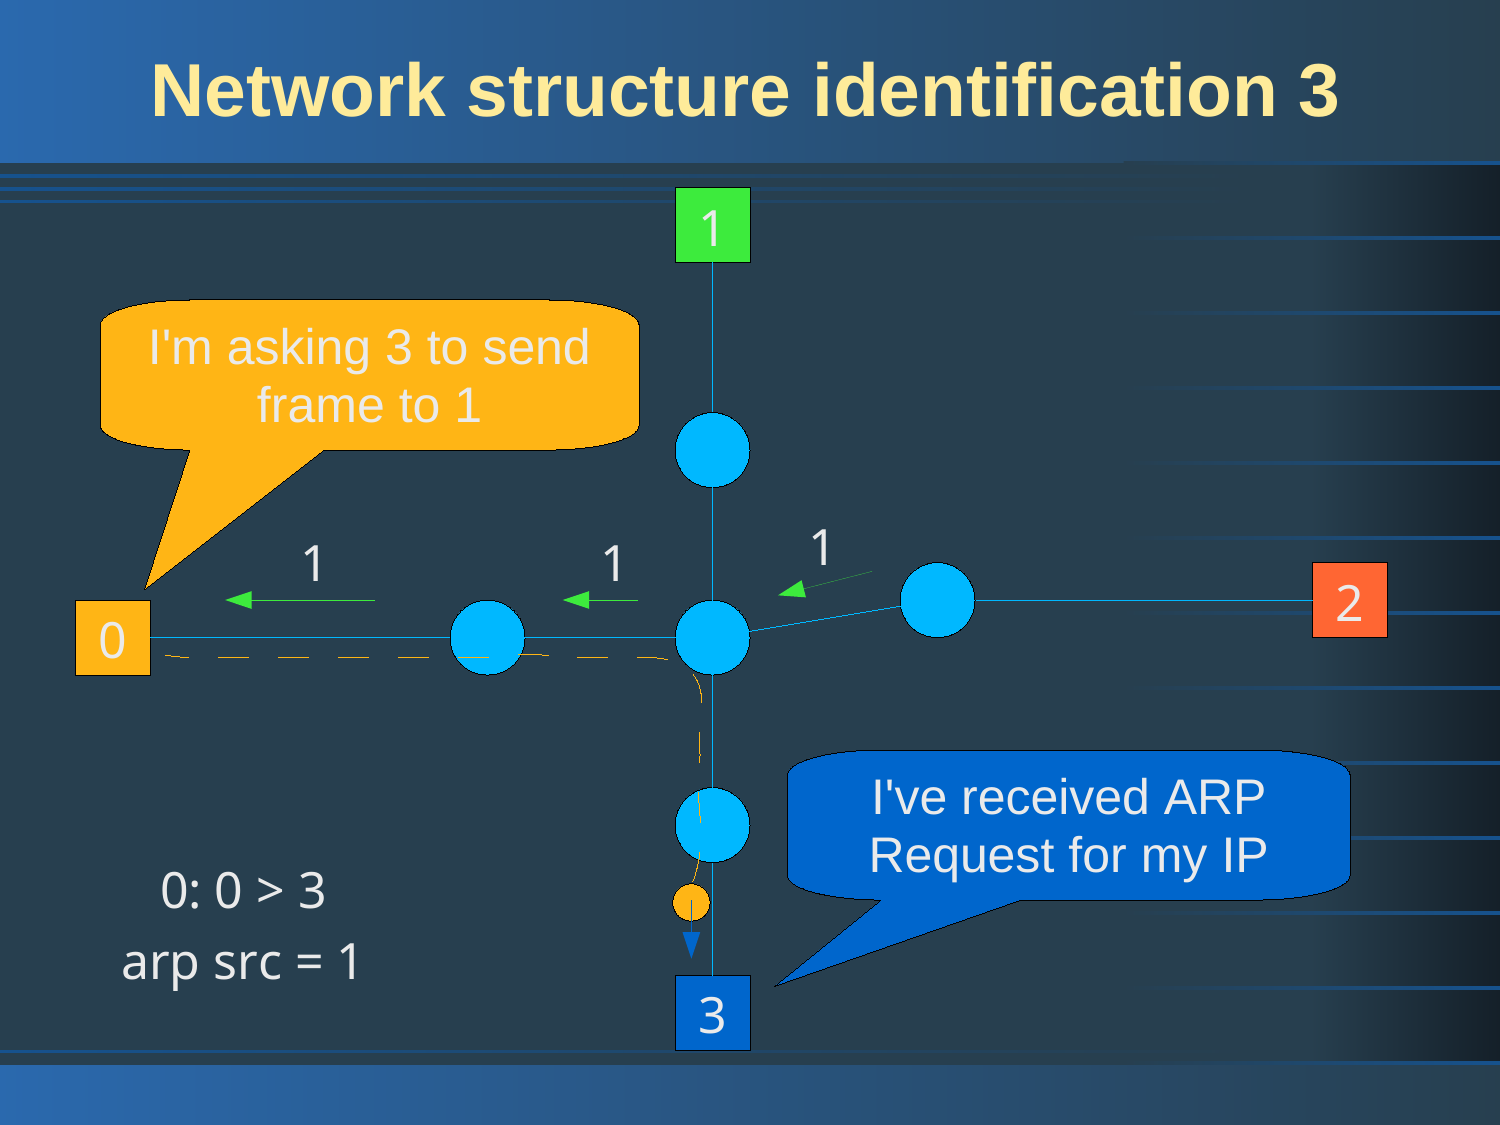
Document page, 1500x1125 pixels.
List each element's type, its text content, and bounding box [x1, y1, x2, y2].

text_box 1 [675, 187, 751, 263]
text_box [450, 600, 526, 676]
text_box 3 [675, 975, 751, 1051]
text_box I'm asking 3 to send frame to 1 [100, 299, 640, 590]
text_box 0: 0 > 3 arp src = 1 [121, 851, 407, 996]
text_box [900, 562, 976, 638]
text_box 1 [808, 508, 847, 580]
text_box [675, 600, 751, 676]
text_box 1 [600, 525, 633, 596]
title Network structure identification 3 [83, 24, 1409, 151]
text_box 2 [1312, 562, 1388, 638]
text_box [675, 787, 751, 863]
text_box I've received ARP Request for my IP [774, 750, 1351, 987]
text_box 1 [300, 525, 333, 596]
text_box [675, 412, 751, 488]
text_box [672, 883, 711, 922]
text_box 0 [75, 600, 151, 676]
